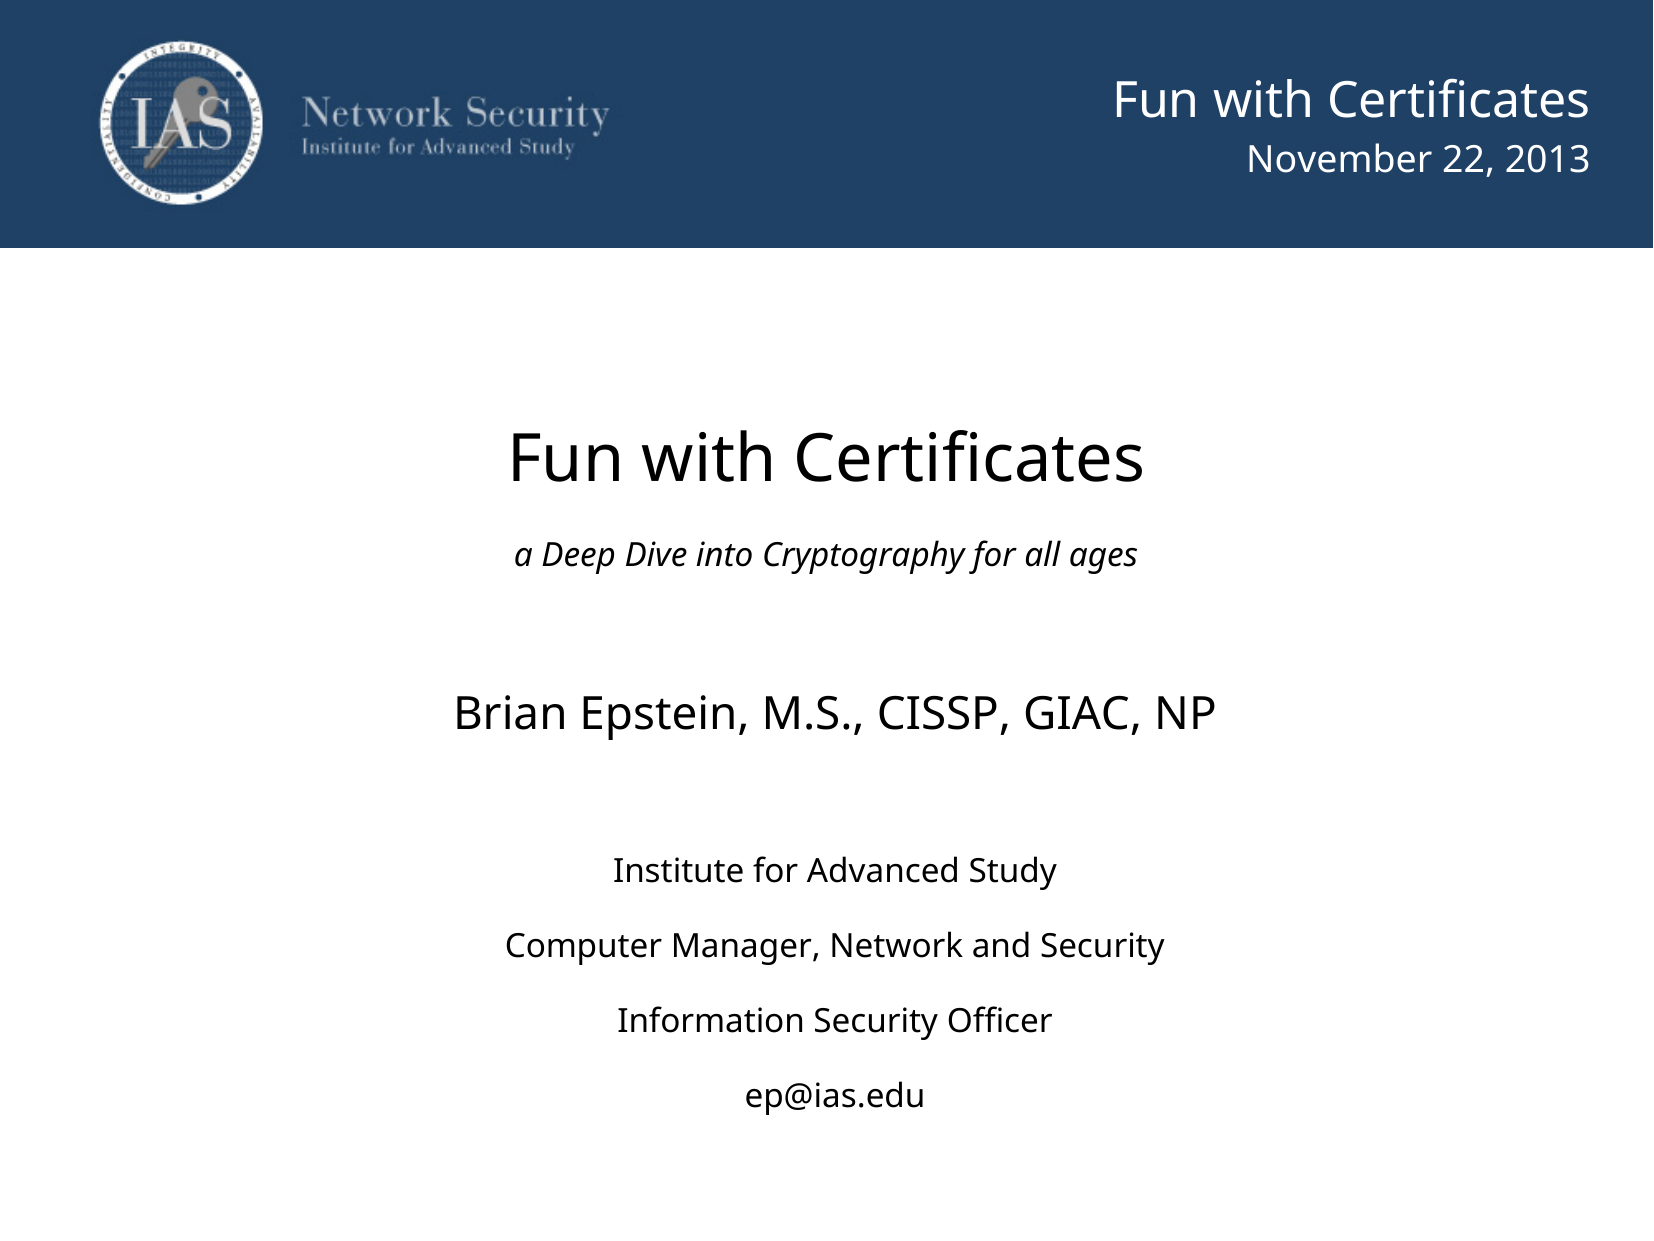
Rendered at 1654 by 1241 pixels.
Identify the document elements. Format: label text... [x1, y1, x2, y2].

picture [0, 0, 1653, 248]
list Fun with Certificates a Deep Dive into Cryptography for all ages Brian Epstein, M.S., CISSP, GIAC, NP Institute for Advanced Study Computer Manager, Network and Security Information Security Officer ep@ias.edu [82, 290, 1571, 1088]
